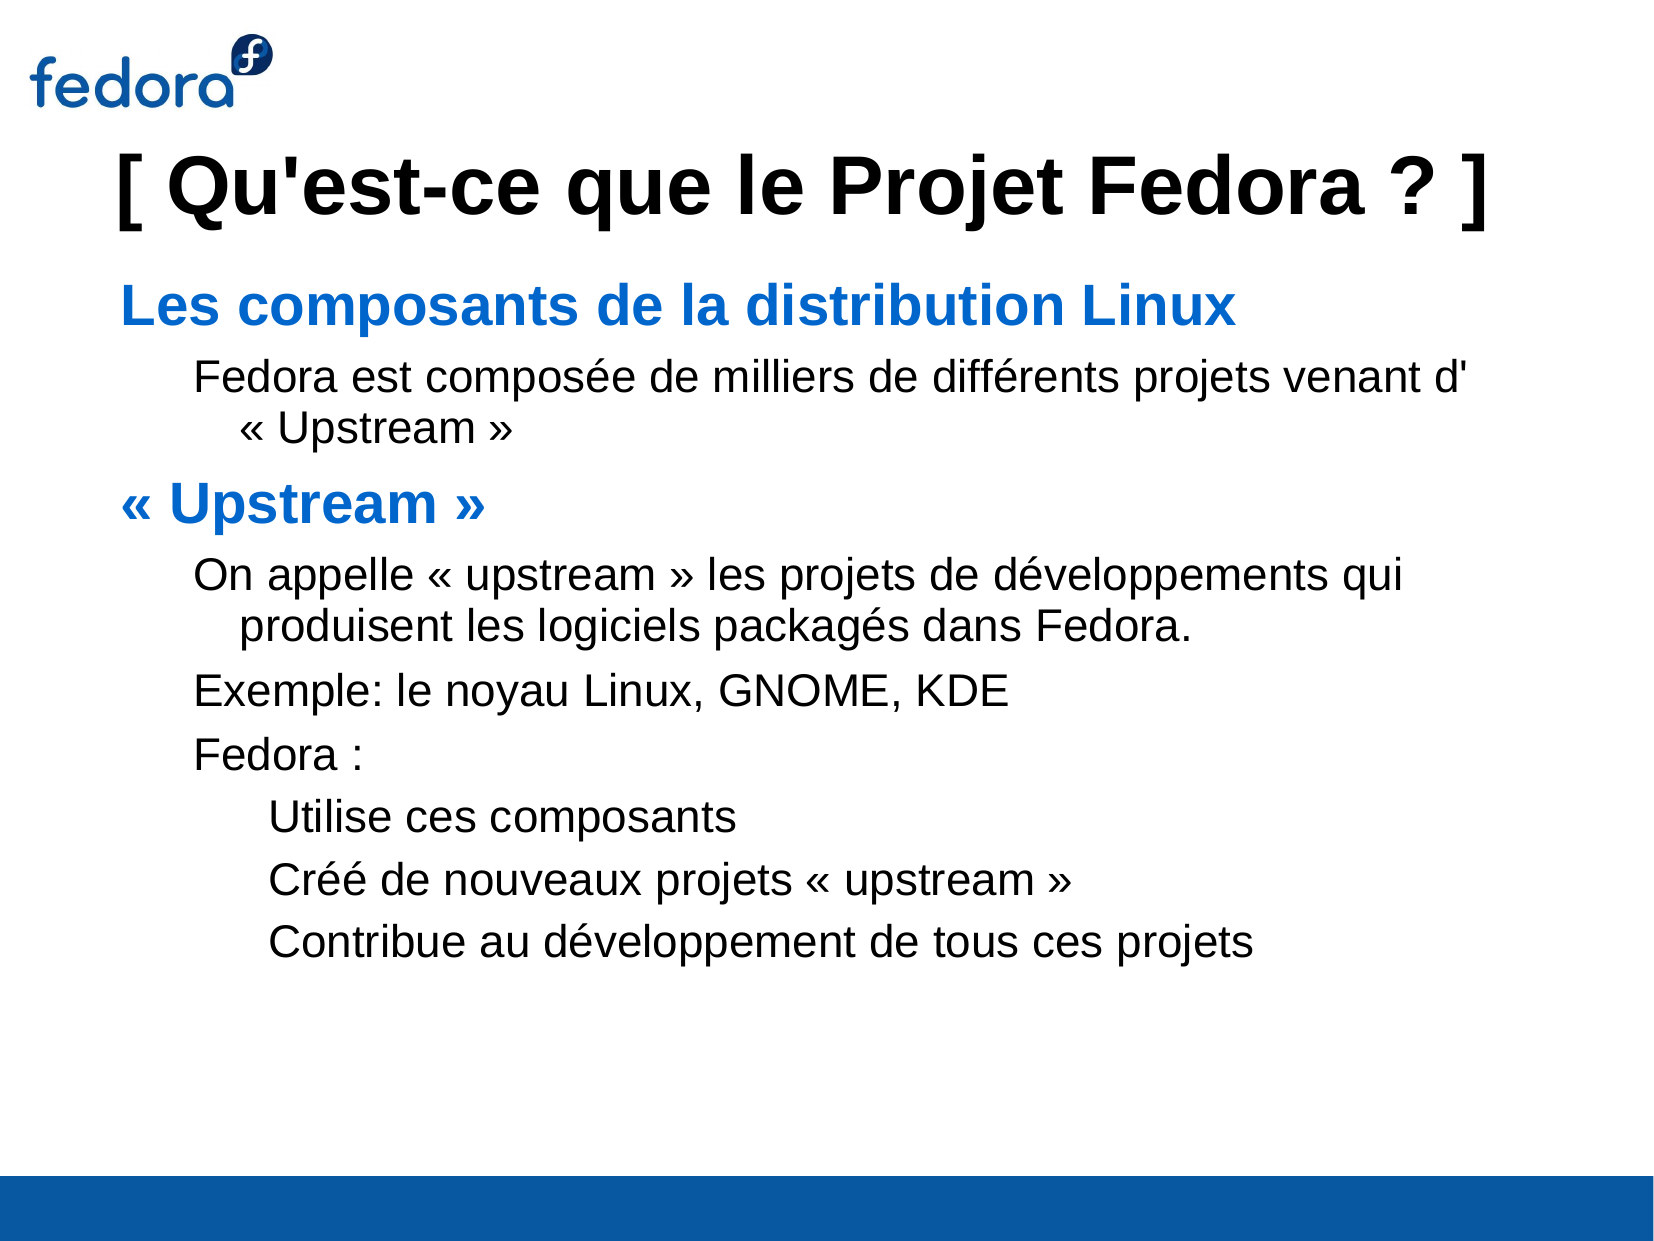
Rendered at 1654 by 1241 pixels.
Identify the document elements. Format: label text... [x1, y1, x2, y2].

picture [22, 27, 277, 115]
picture [0, 1176, 1654, 1241]
list Les composants de la distribution Linux Fedora est composée de milliers de différents projets venant d' « Upstream » « Upstream » On appelle « upstream » les projets de développements qui produisent les logiciels packagés dans Fedora. Exemple: le noyau Linux, GNOME, KDE Fedora : Utilise ces composants Créé de nouveaux projets « upstream » Contribue au développement de tous ces projets [118, 272, 1523, 1164]
title [ Qu'est-ce que le Projet Fedora ? ] [115, 122, 1521, 249]
